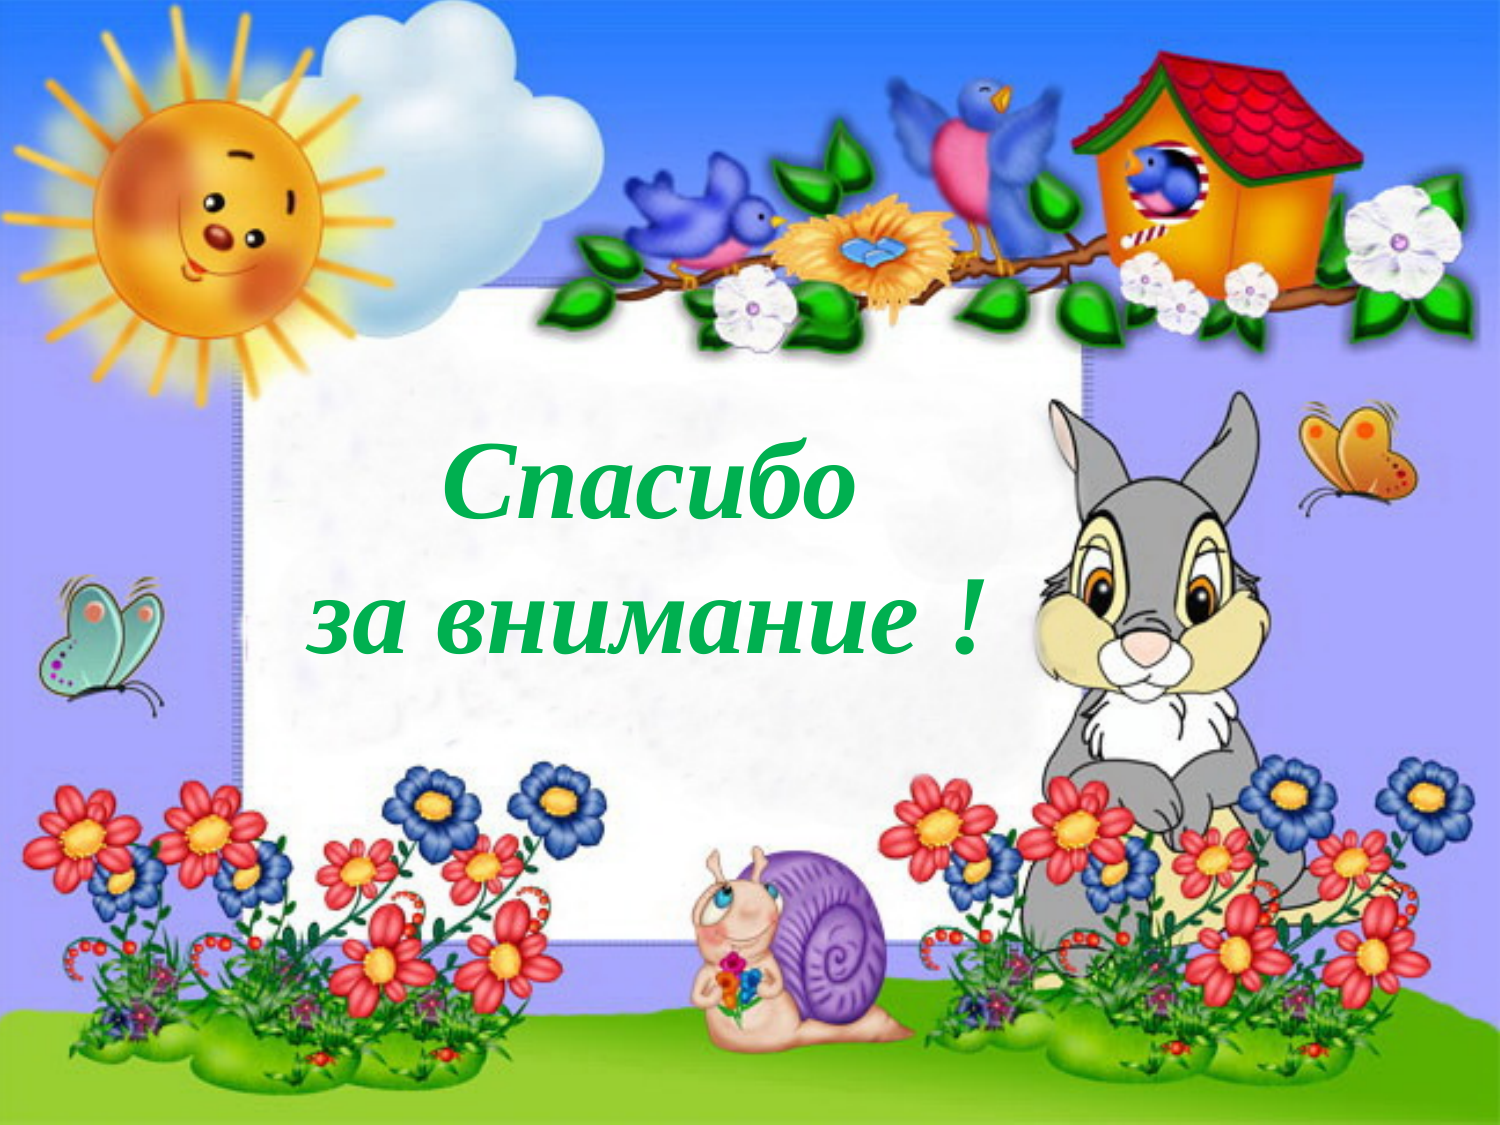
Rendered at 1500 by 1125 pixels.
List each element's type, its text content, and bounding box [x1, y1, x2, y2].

picture [0, 0, 1500, 1125]
text_box Спасибо за внимание ! [257, 398, 1043, 687]
